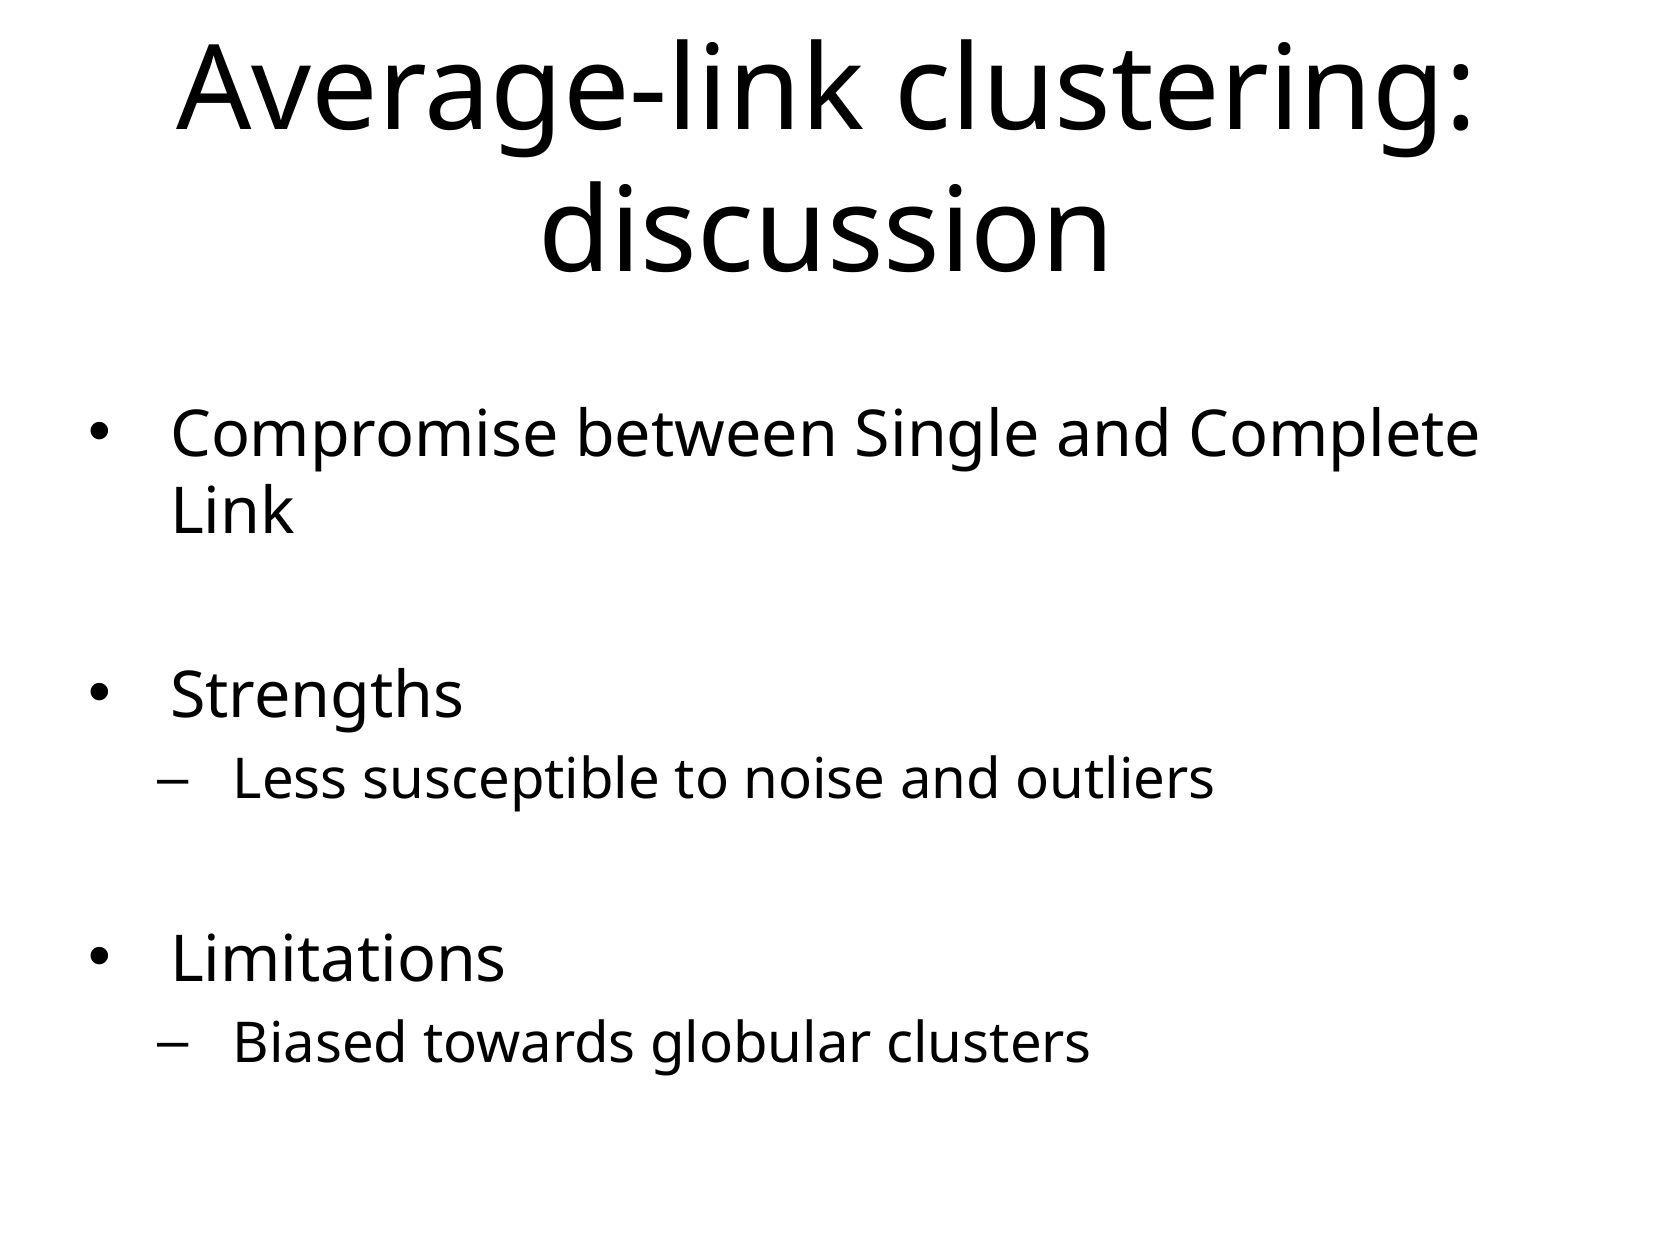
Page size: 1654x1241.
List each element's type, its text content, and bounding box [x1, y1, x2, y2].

list Compromise between Single and Complete Link Strengths Less susceptible to noise and outliers Limitations Biased towards globular clusters [82, 385, 1571, 1241]
title Average-link clustering: discussion [82, 16, 1571, 290]
